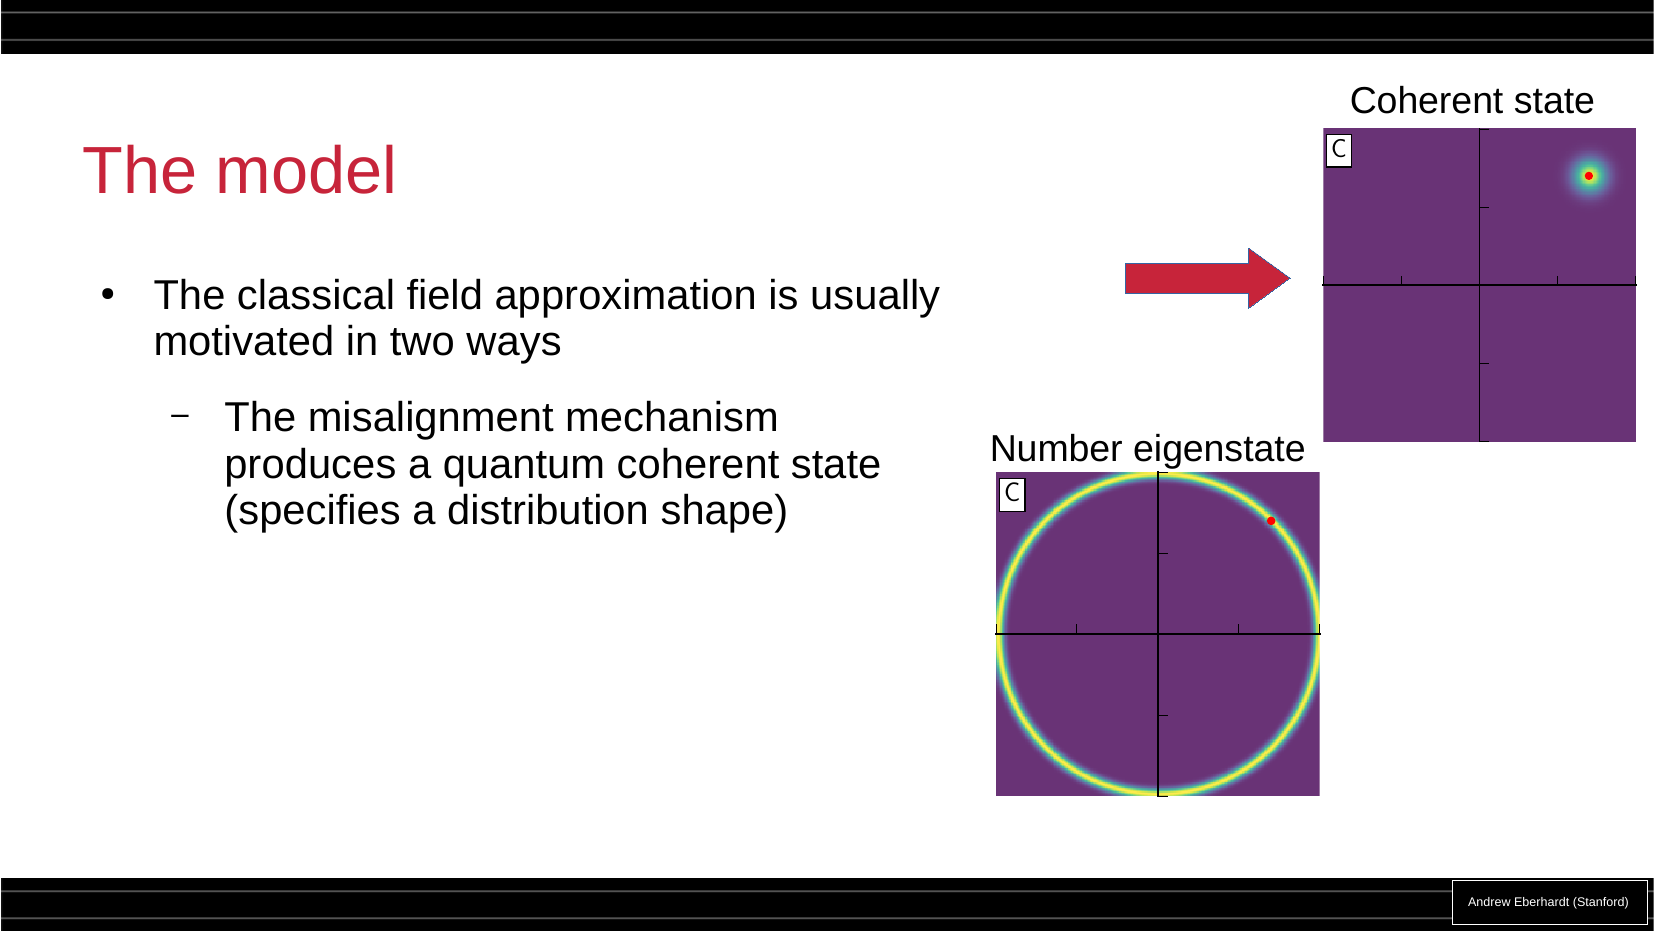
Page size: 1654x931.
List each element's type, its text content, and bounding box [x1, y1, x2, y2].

picture [987, 481, 1330, 805]
text_box Andrew Eberhardt (Stanford) [1452, 880, 1648, 925]
picture [1, 878, 1654, 931]
text_box [1125, 248, 1291, 309]
picture [1314, 120, 1645, 451]
list The classical field approximation is usually motivated in two ways The misalignment mechanism produces a quantum coherent state (specifies a distribution shape) [82, 271, 961, 851]
picture [1, 0, 1654, 54]
text_box Coherent state [1335, 71, 1621, 129]
title The model [82, 92, 1335, 249]
text_box Number eigenstate [975, 420, 1336, 481]
